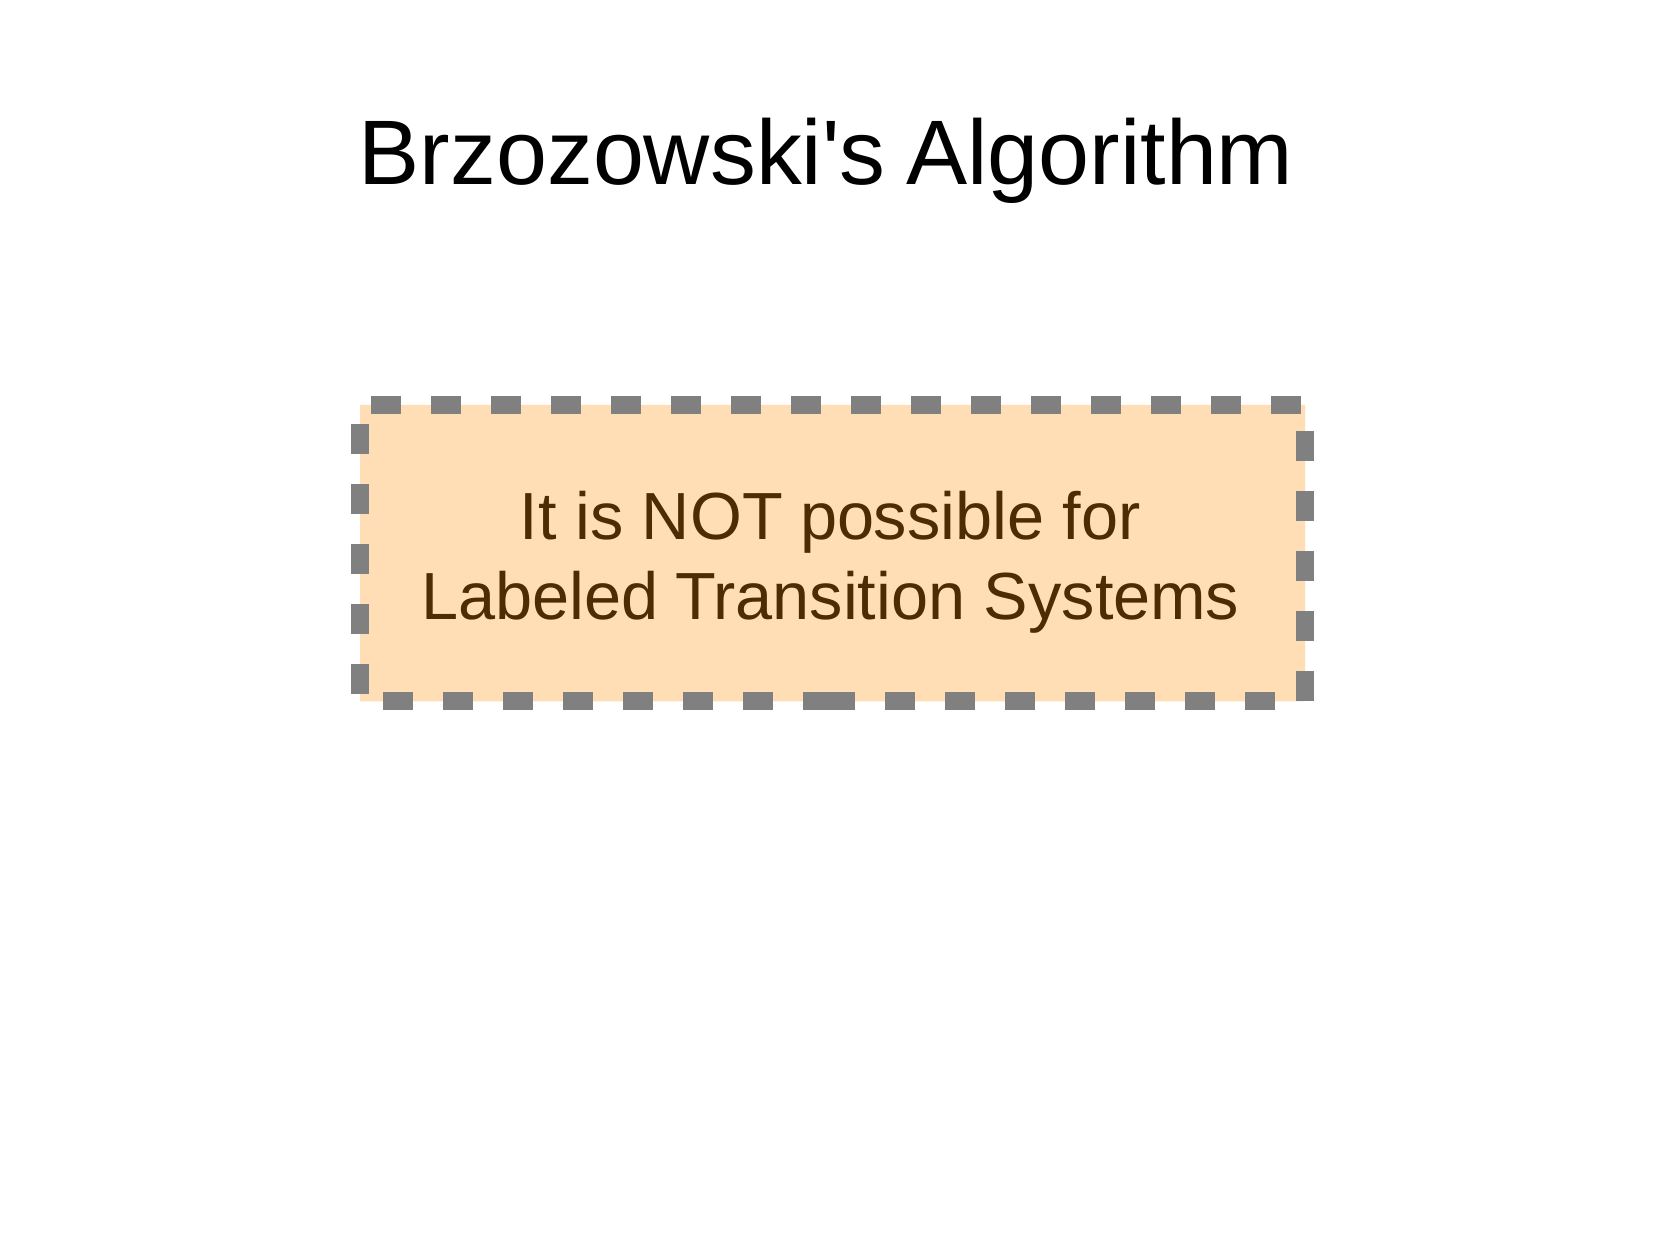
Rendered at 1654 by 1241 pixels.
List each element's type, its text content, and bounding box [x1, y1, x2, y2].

title Brzozowski's Algorithm [82, 49, 1571, 257]
text_box It is NOT possible for Labeled Transition Systems [116, 257, 1546, 1030]
text_box [360, 404, 1306, 702]
